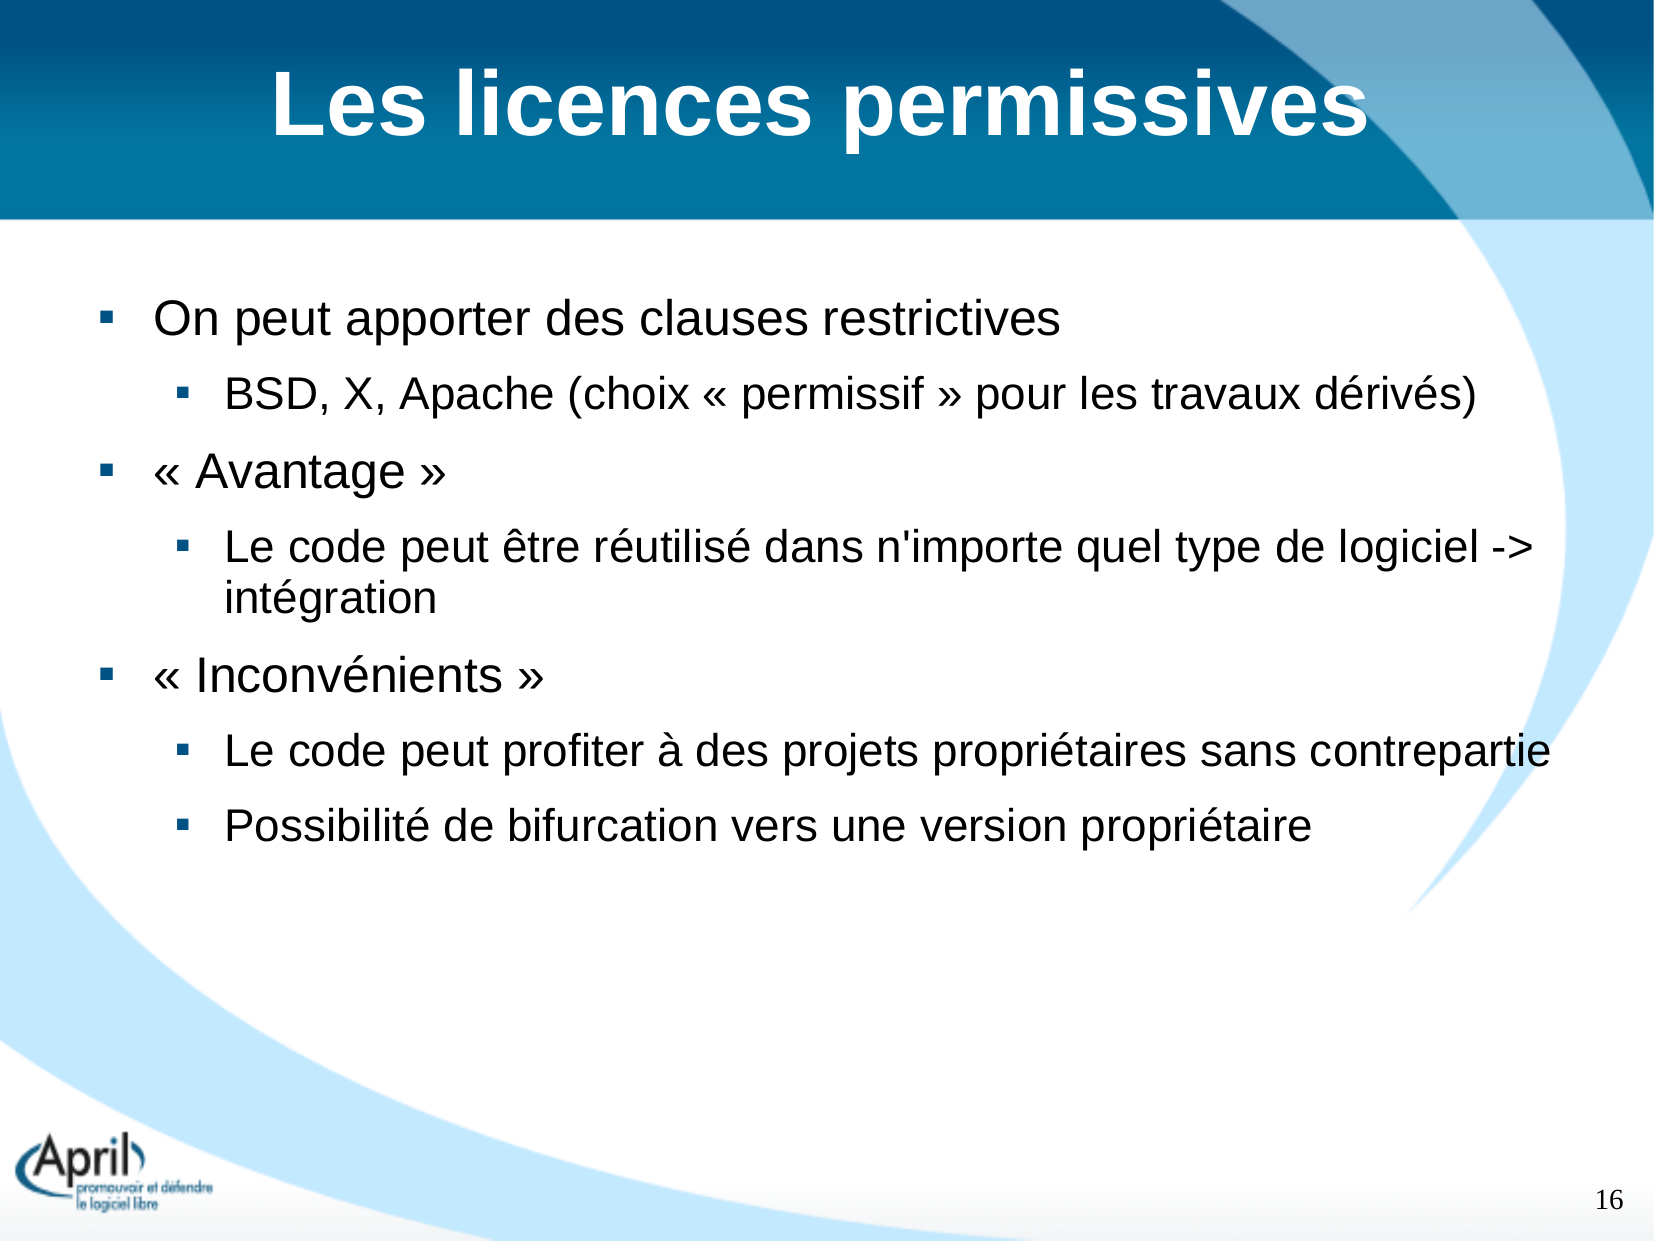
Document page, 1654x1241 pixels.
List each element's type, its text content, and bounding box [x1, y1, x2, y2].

title Les licences permissives [76, 7, 1565, 200]
picture [0, 0, 1654, 1241]
list On peut apporter des clauses restrictives BSD, X, Apache (choix « permissif » pour les travaux dérivés) « Avantage » Le code peut être réutilisé dans n'importe quel type de logiciel -> intégration « Inconvénients » Le code peut profiter à des projets propriétaires sans contrepartie Possibilité de bifurcation vers une version propriétaire [82, 290, 1571, 1094]
